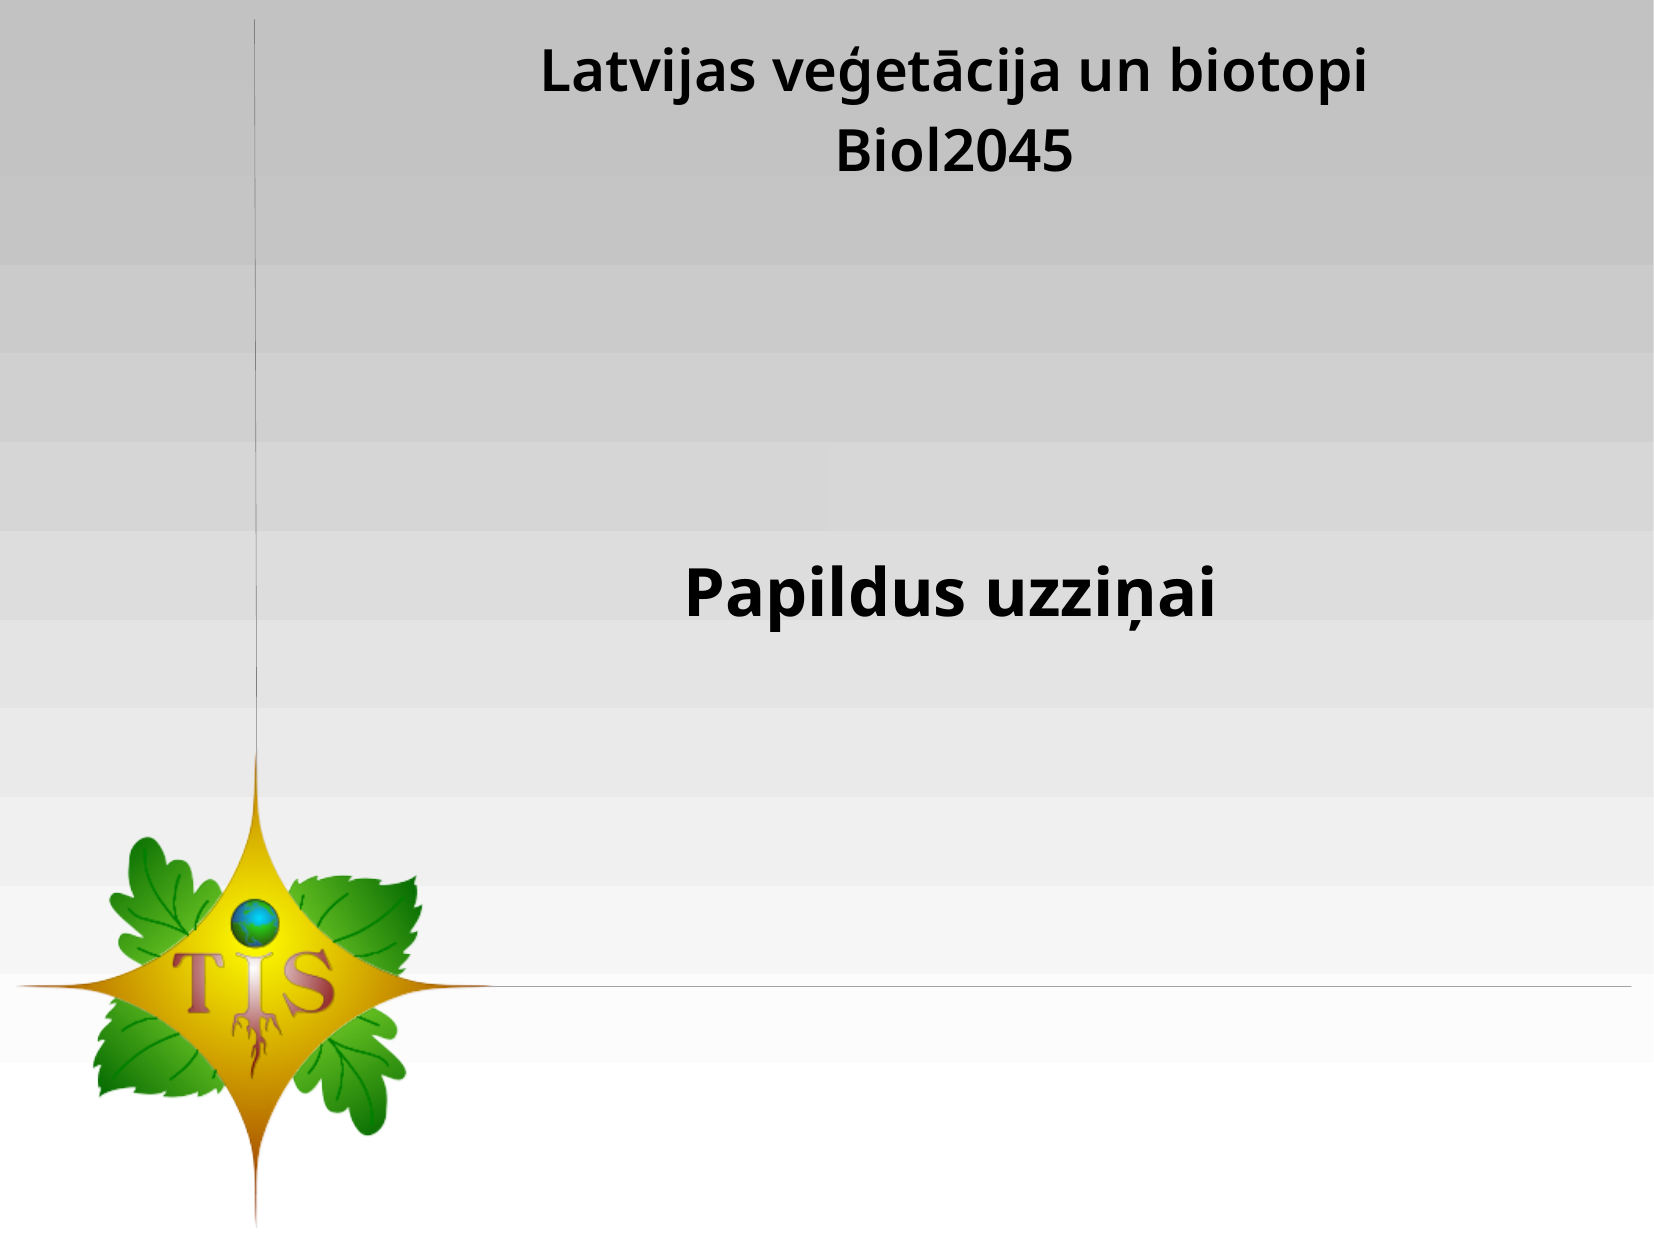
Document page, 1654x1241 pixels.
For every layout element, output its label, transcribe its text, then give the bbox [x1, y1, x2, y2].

title Papildus uzziņai [295, 324, 1607, 857]
picture [0, 0, 1654, 1241]
